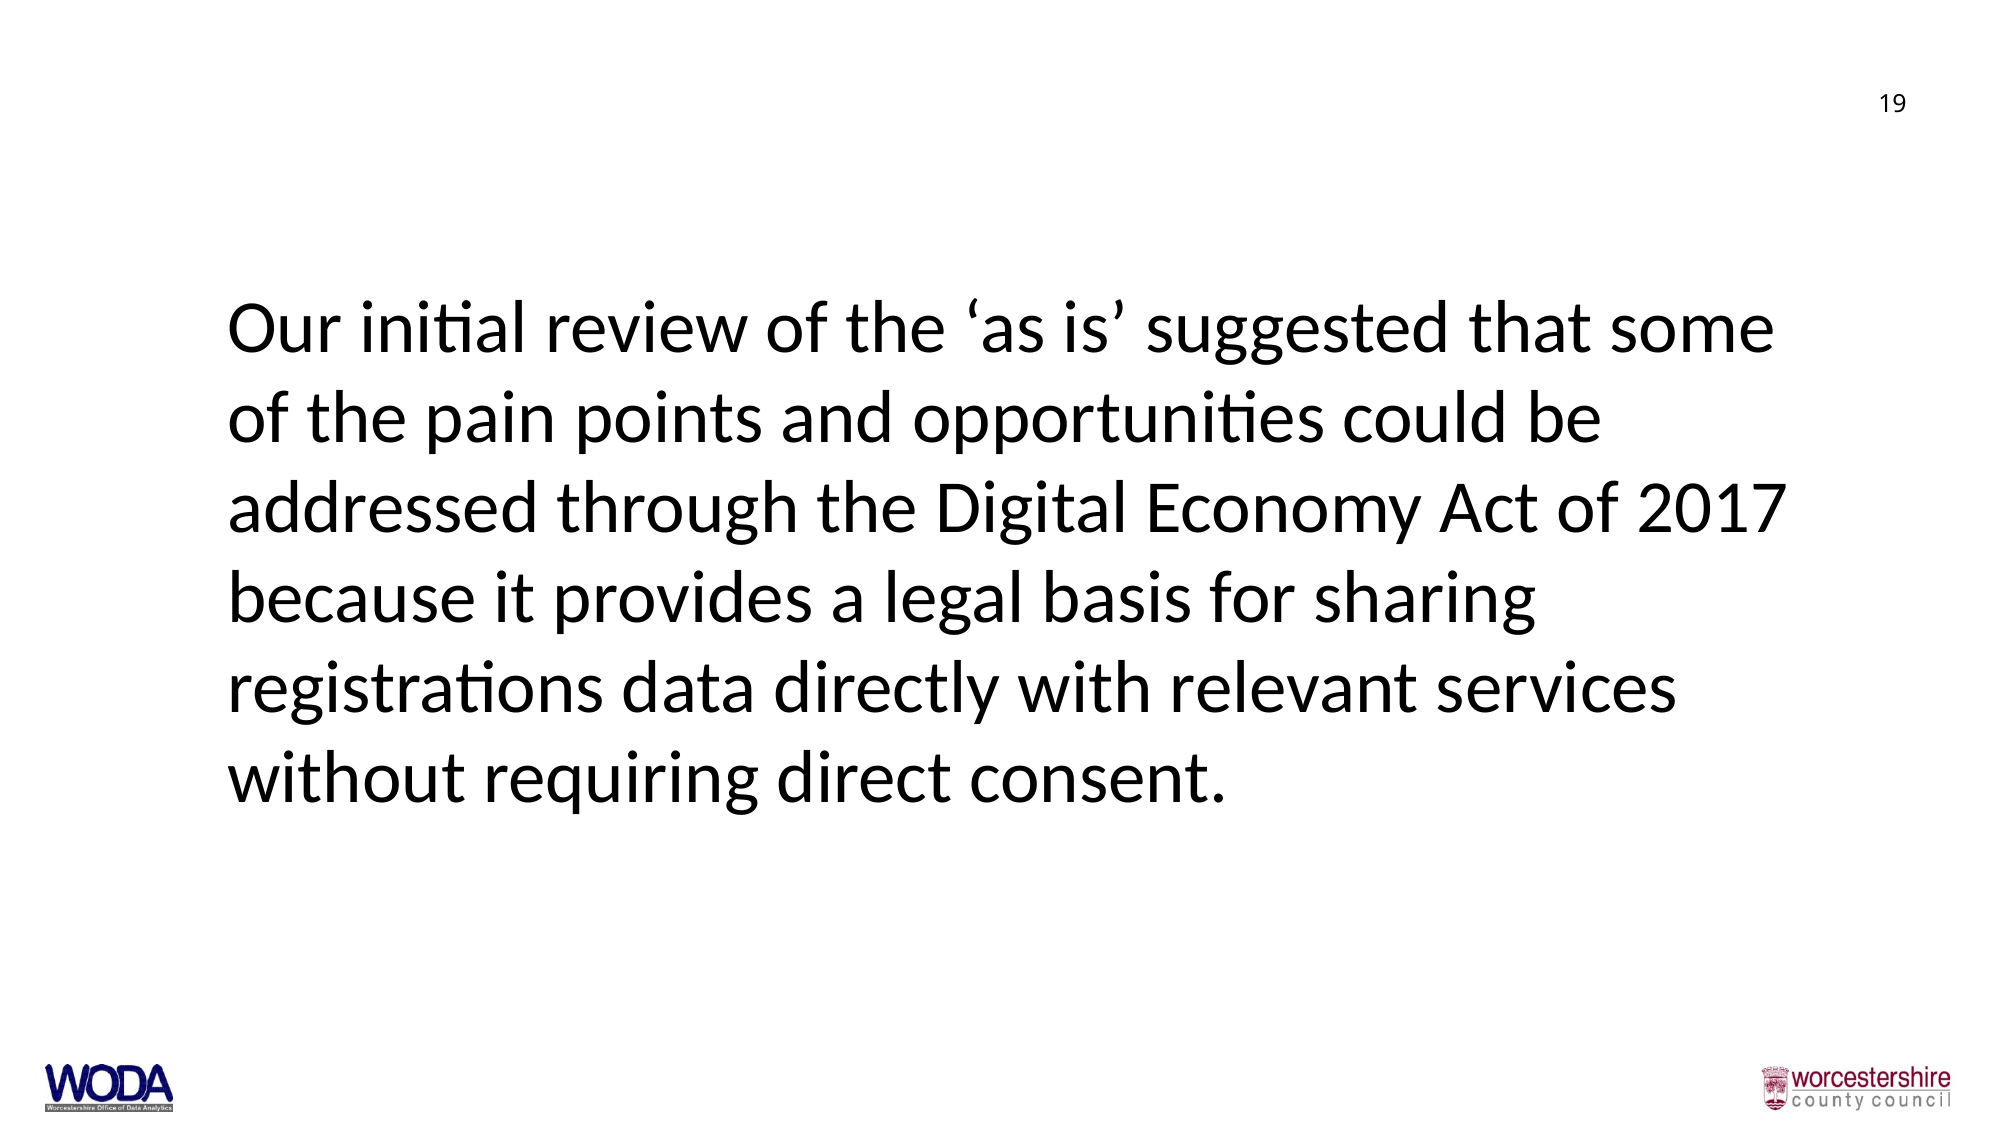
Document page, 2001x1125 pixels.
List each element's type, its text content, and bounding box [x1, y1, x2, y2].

slide_number <number> [1850, 87, 1907, 148]
picture [1749, 1055, 1971, 1121]
text_box Our initial review of the ‘as is’ suggested that some of the pain points and opportunities could be addressed through the Digital Economy Act of 2017 because it provides a legal basis for sharing registrations data directly with relevant services without requiring direct consent. [212, 269, 1865, 831]
picture [45, 1064, 173, 1112]
